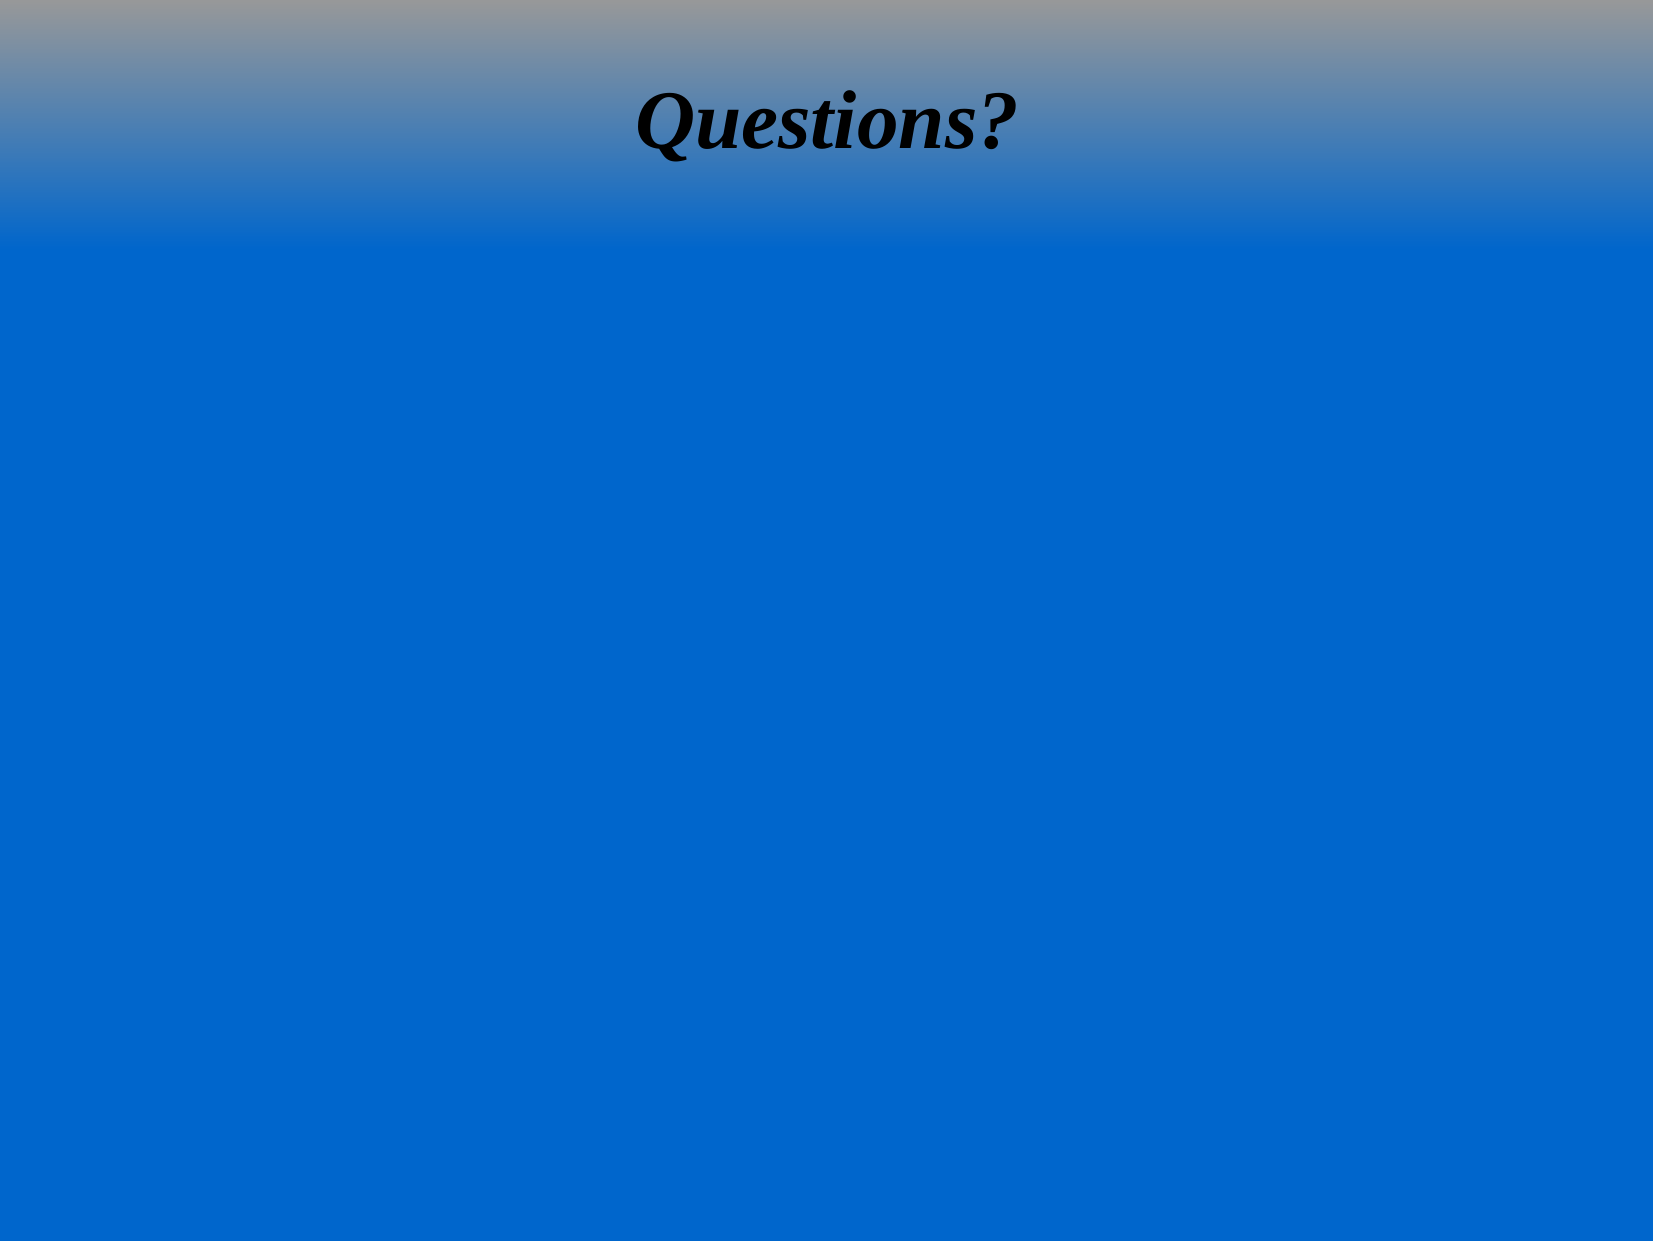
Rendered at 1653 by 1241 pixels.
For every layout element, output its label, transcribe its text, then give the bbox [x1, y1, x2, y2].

text_box Questions? [121, 79, 1534, 166]
text_box [0, 0, 1653, 250]
